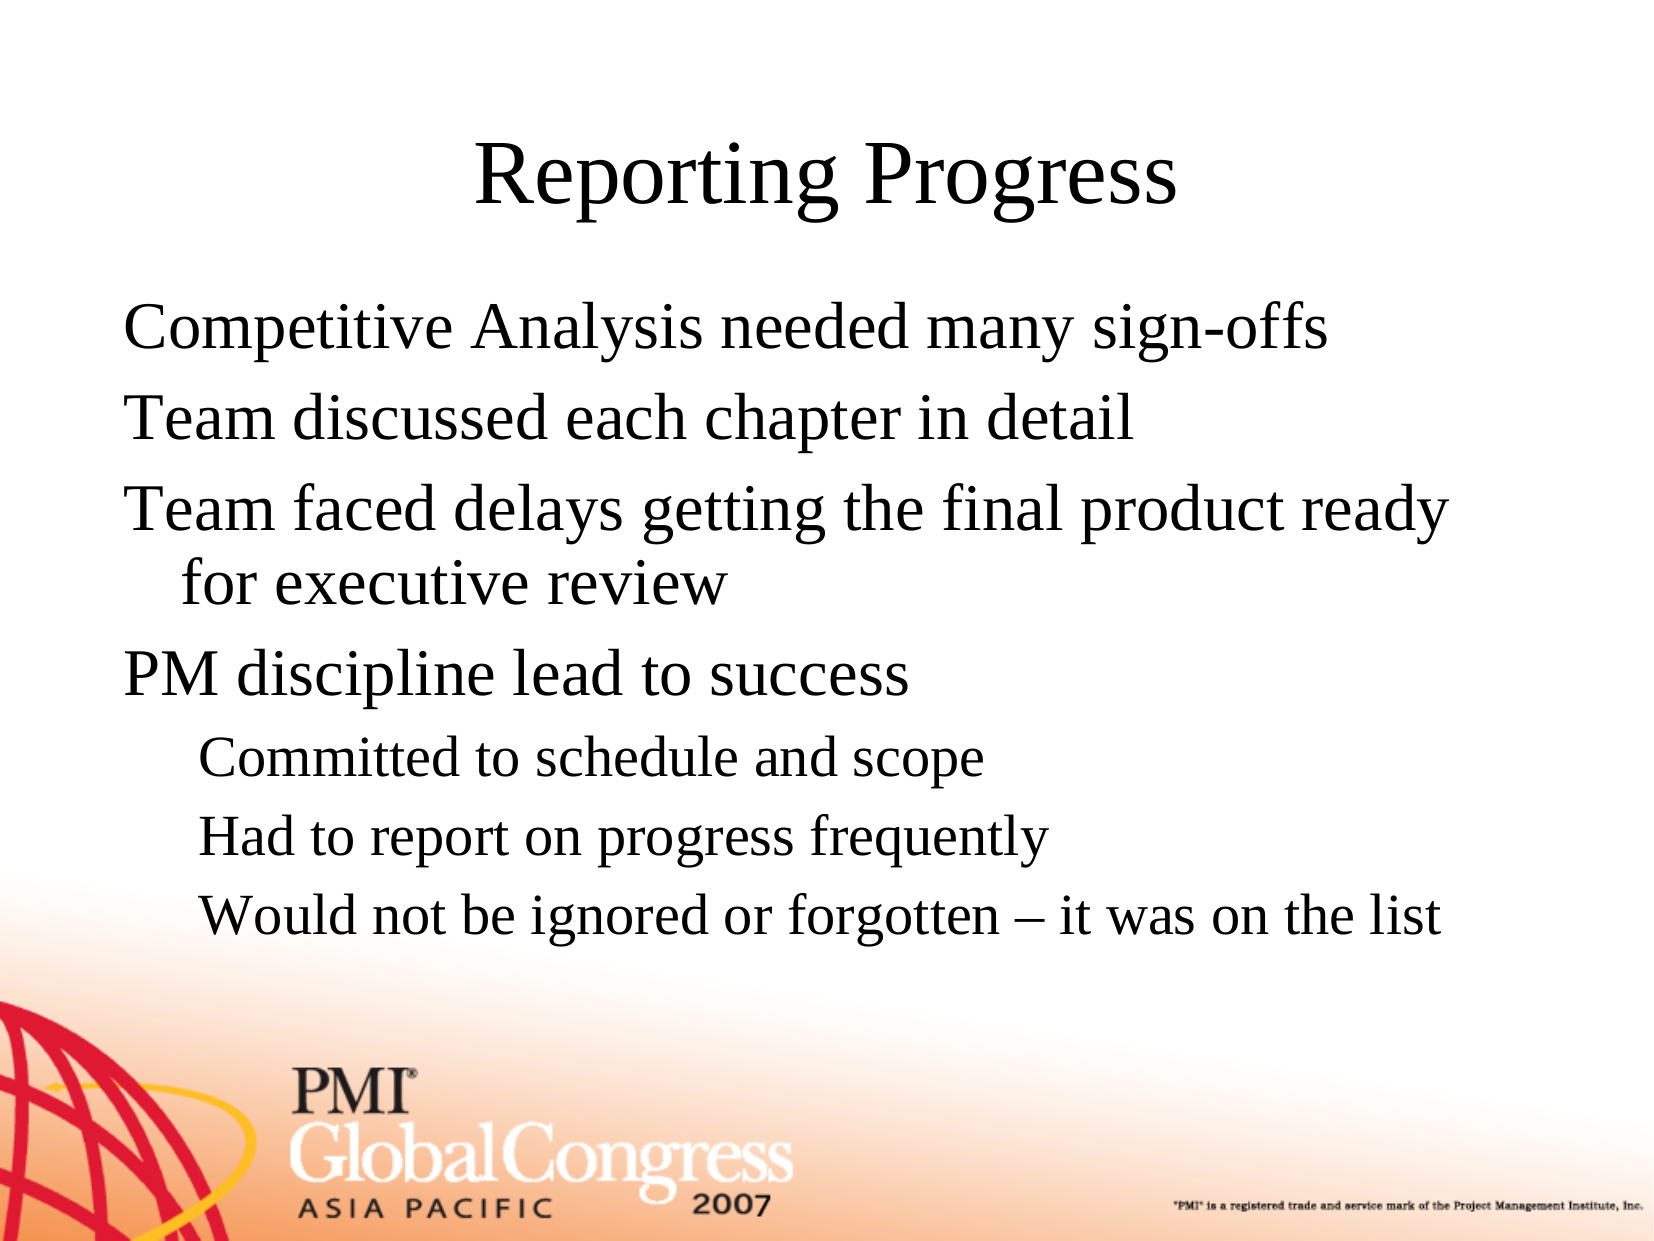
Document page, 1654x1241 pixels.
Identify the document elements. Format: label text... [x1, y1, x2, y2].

title Reporting Progress [124, 69, 1530, 277]
list Competitive Analysis needed many sign-offs Team discussed each chapter in detail Team faced delays getting the final product ready for executive review PM discipline lead to success Committed to schedule and scope Had to report on progress frequently Would not be ignored or forgotten – it was on the list [124, 289, 1530, 1034]
picture [0, 0, 1654, 1241]
